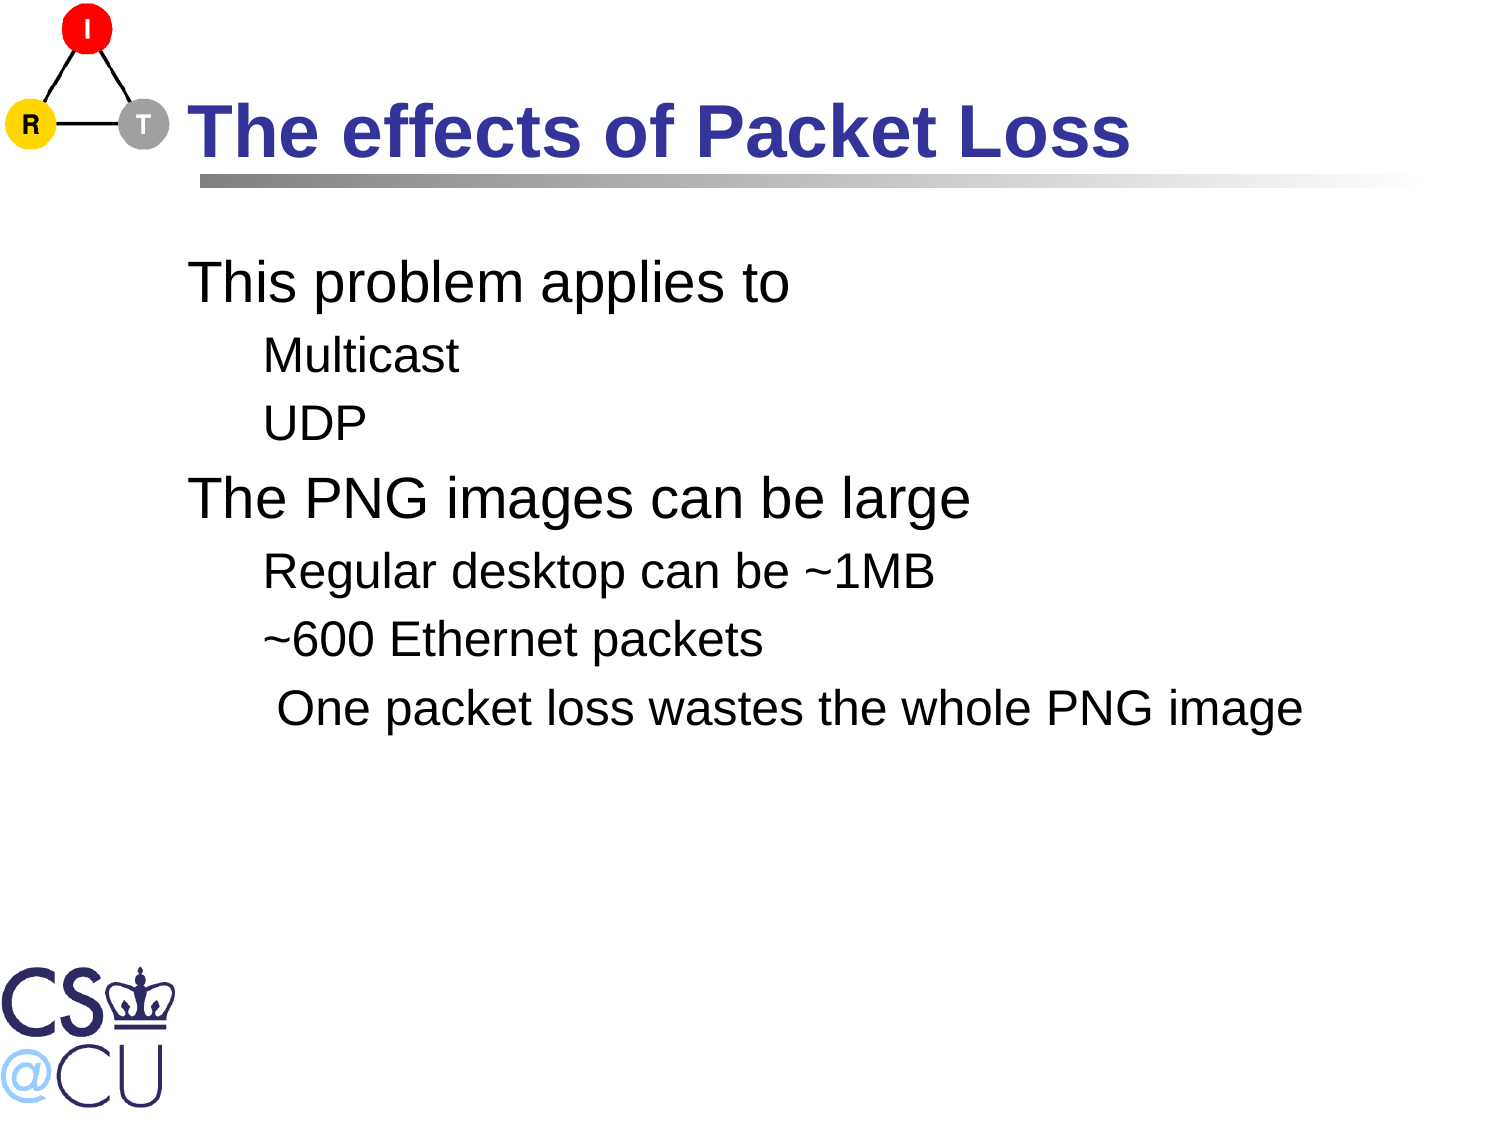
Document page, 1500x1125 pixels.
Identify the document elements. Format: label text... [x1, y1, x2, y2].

title The effects of Packet Loss [187, 44, 1463, 218]
picture [0, 949, 175, 1125]
list This problem applies to Multicast UDP The PNG images can be large Regular desktop can be ~1MB ~600 Ethernet packets One packet loss wastes the whole PNG image [187, 249, 1463, 998]
picture [0, 0, 173, 154]
